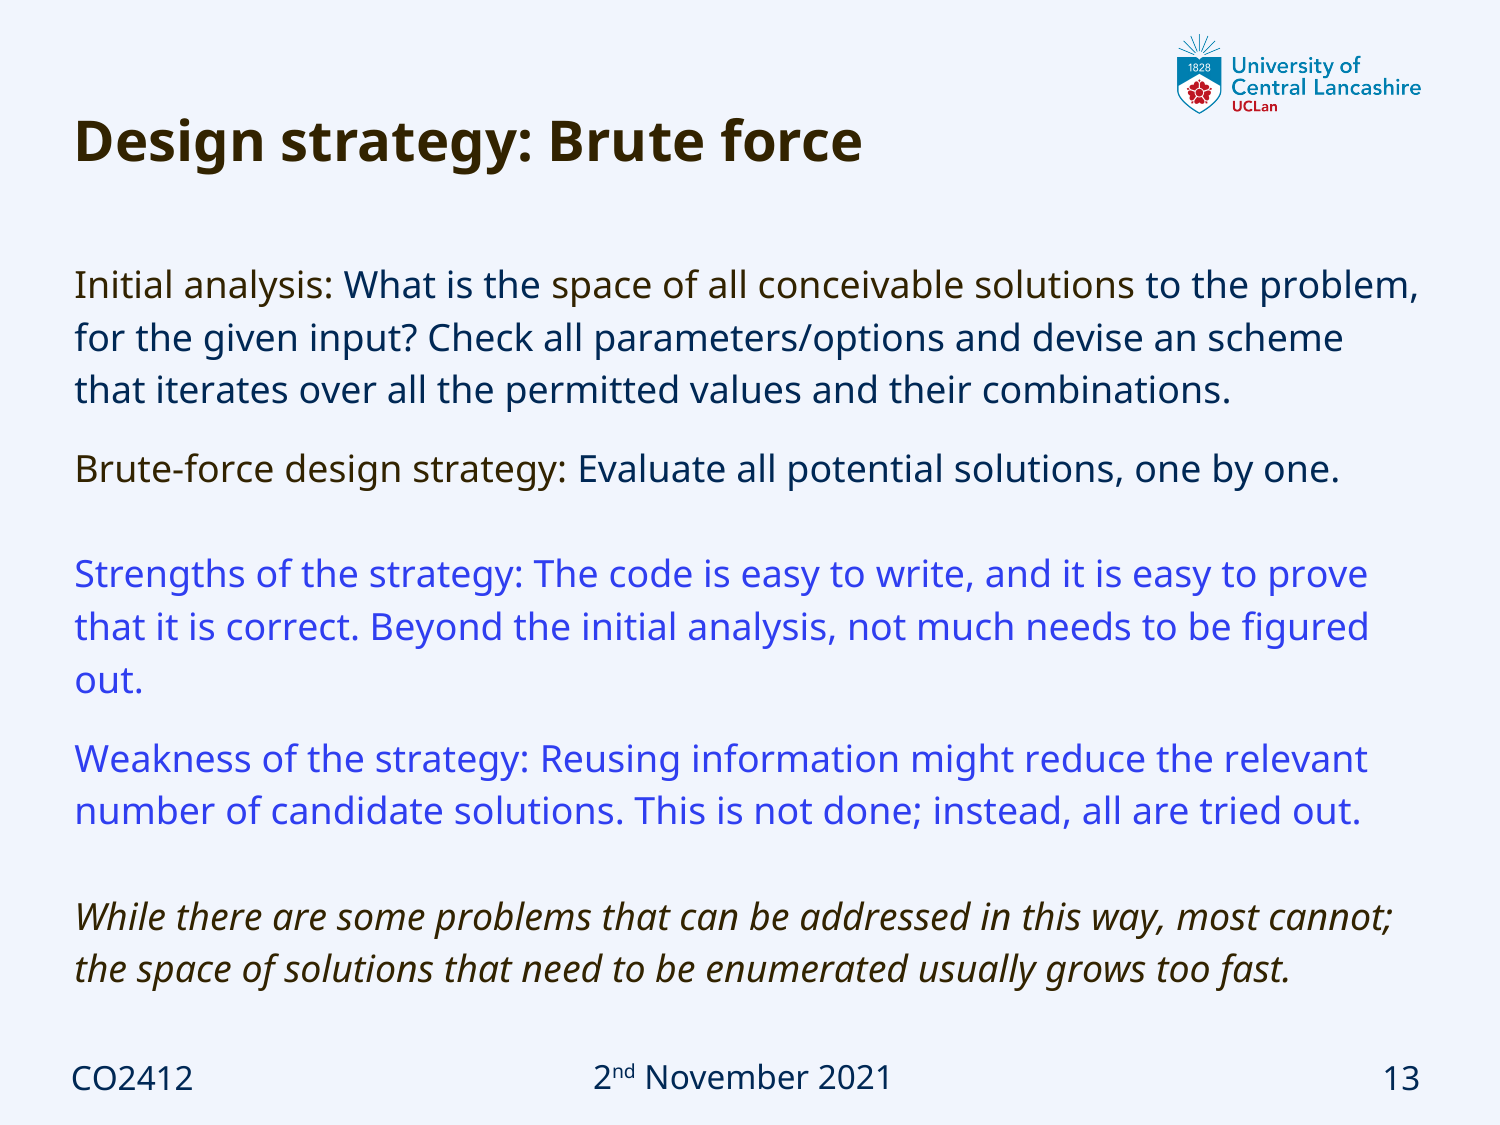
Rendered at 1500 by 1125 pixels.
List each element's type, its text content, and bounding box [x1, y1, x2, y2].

picture [1177, 34, 1421, 93]
text_box Initial analysis: What is the space of all conceivable solutions to the problem, for the given input? Check all parameters/options and devise an scheme that iterates over all the permitted values and their combinations. Brute-force design strategy: Evaluate all potential solutions, one by one. Strengths of the strategy: The code is easy to write, and it is easy to prove that it is correct. Beyond the initial analysis, not much needs to be figured out. Weakness of the strategy: Reusing information might reduce the relevant number of candidate solutions. This is not done; instead, all are tried out. While there are some problems that can be addressed in this way, most cannot; the space of solutions that need to be enumerated usually grows too fast. [59, 246, 1435, 945]
title Design strategy: Brute force [58, 93, 1475, 186]
